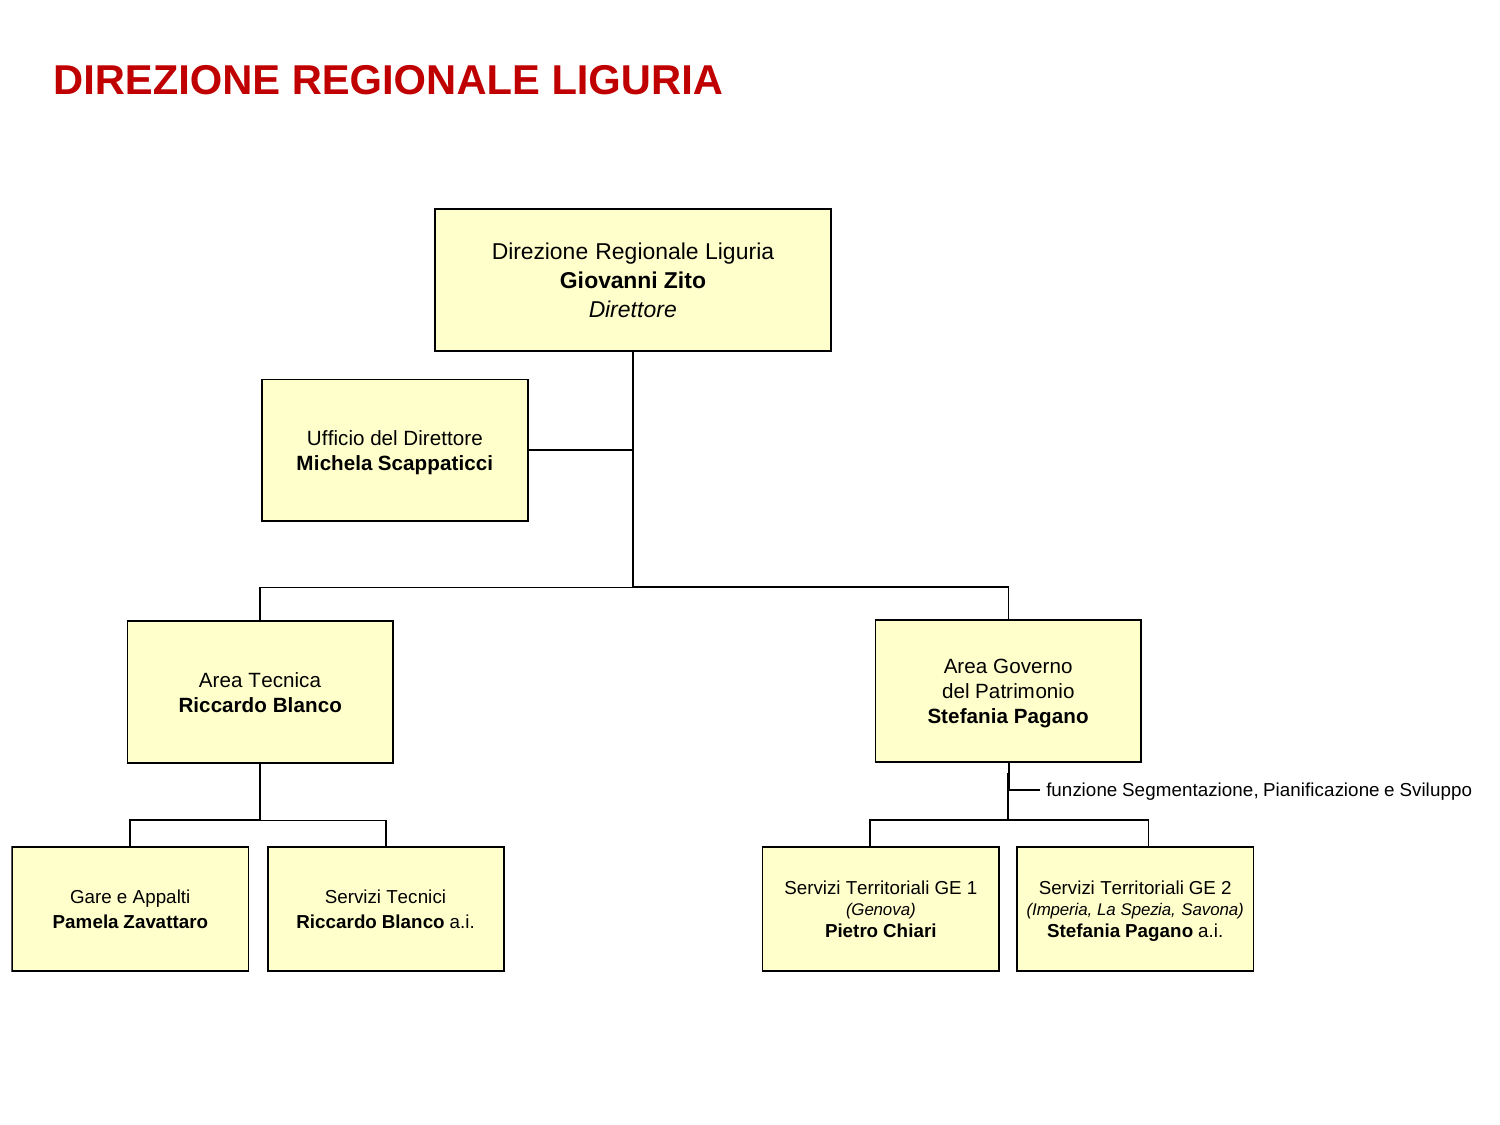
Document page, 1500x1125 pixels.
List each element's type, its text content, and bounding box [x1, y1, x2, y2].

text_box DIREZIONE REGIONALE LIGURIA [38, 45, 1500, 128]
picture [11, 207, 1489, 972]
